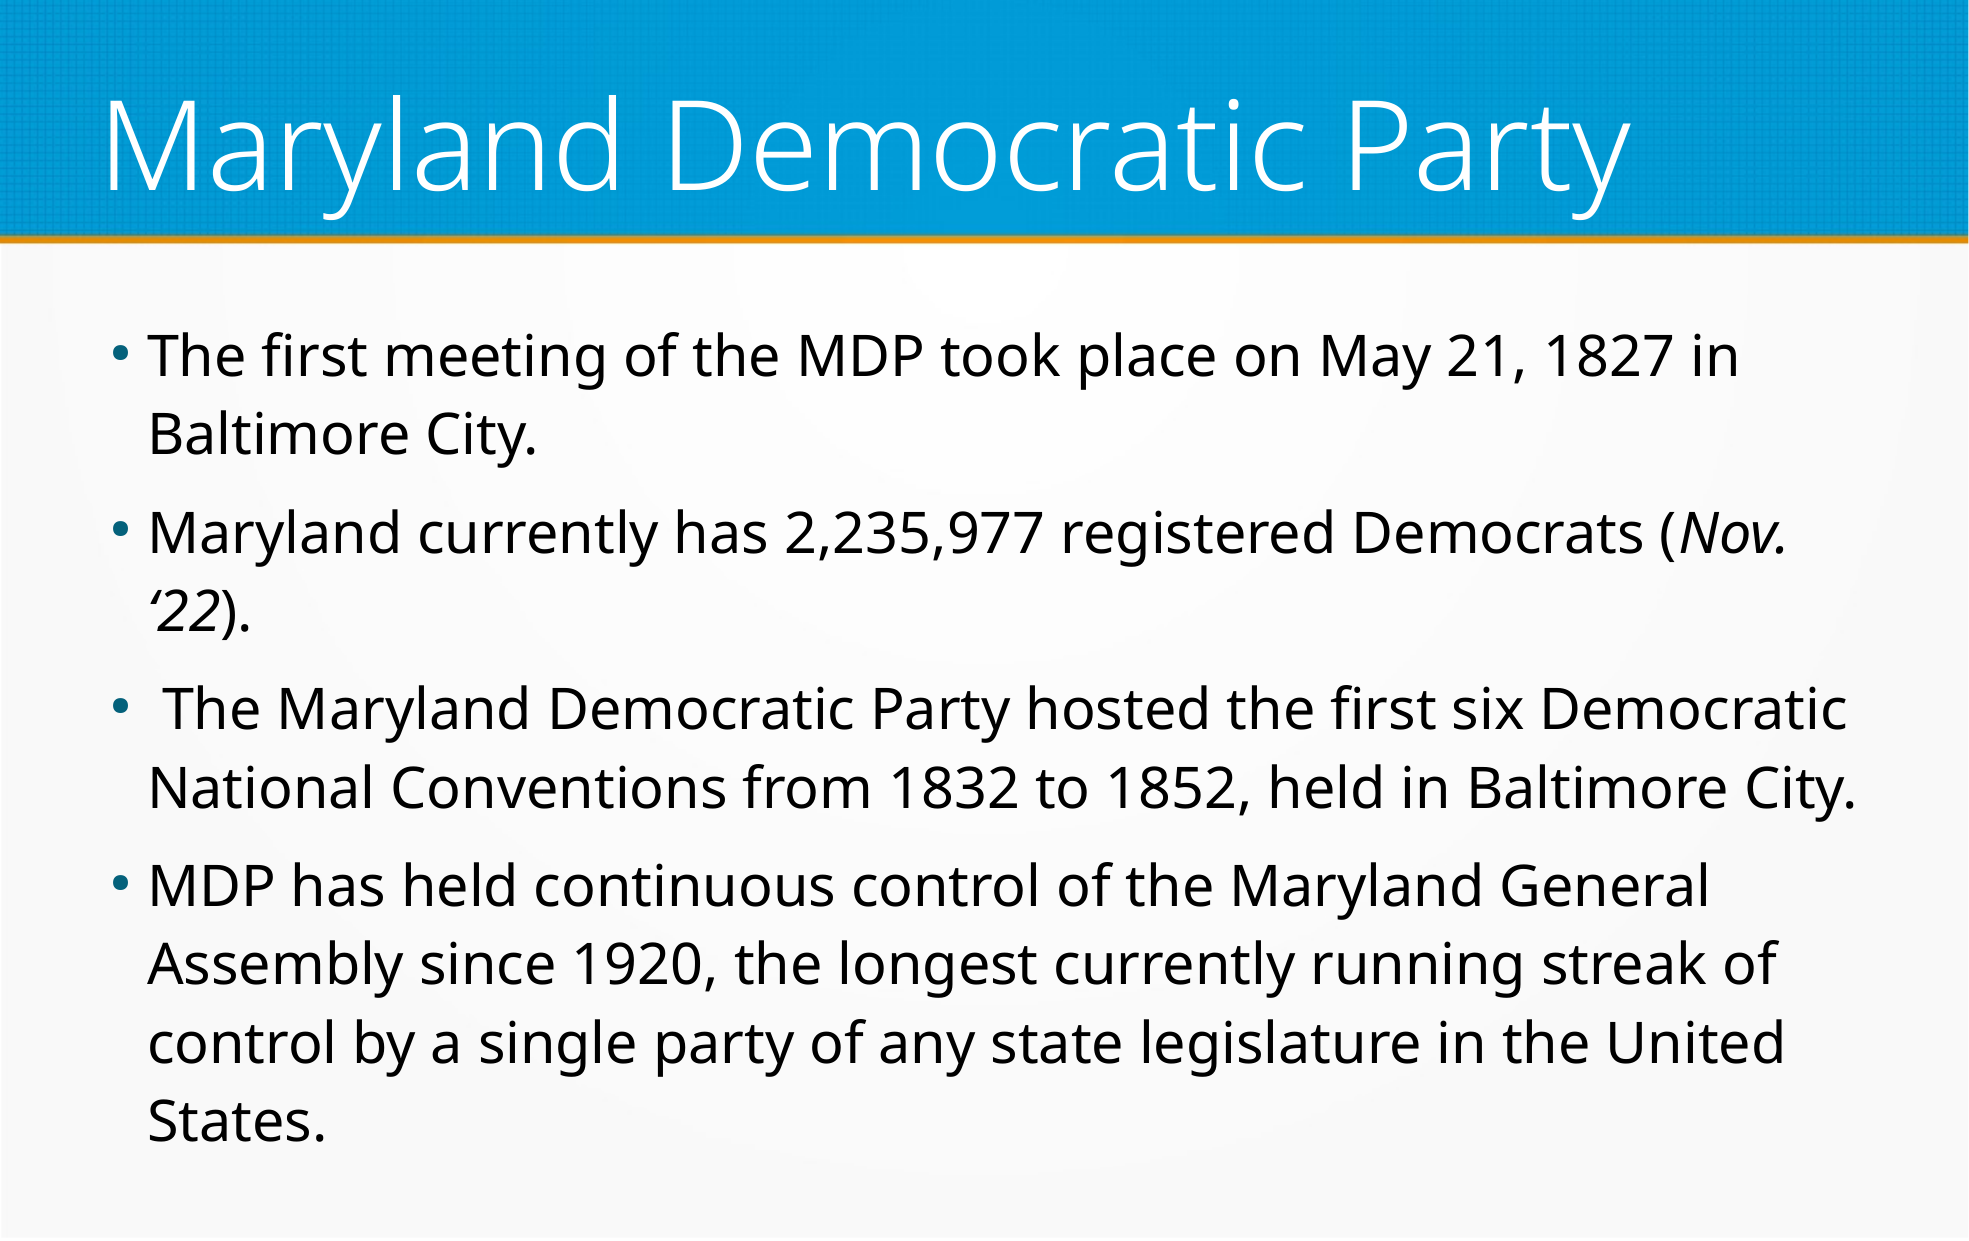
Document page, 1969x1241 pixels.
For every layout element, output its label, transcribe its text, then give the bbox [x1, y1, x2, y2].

title Maryland Democratic Party [98, 19, 1870, 227]
list The first meeting of the MDP took place on May 21, 1827 in Baltimore City. Maryland currently has 2,235,977 registered Democrats (Nov. ‘22). The Maryland Democratic Party hosted the first six Democratic National Conventions from 1832 to 1852, held in Baltimore City. MDP has held continuous control of the Maryland General Assembly since 1920, the longest currently running streak of control by a single party of any state legislature in the United States. [98, 315, 1861, 1171]
picture [0, 233, 1969, 1241]
